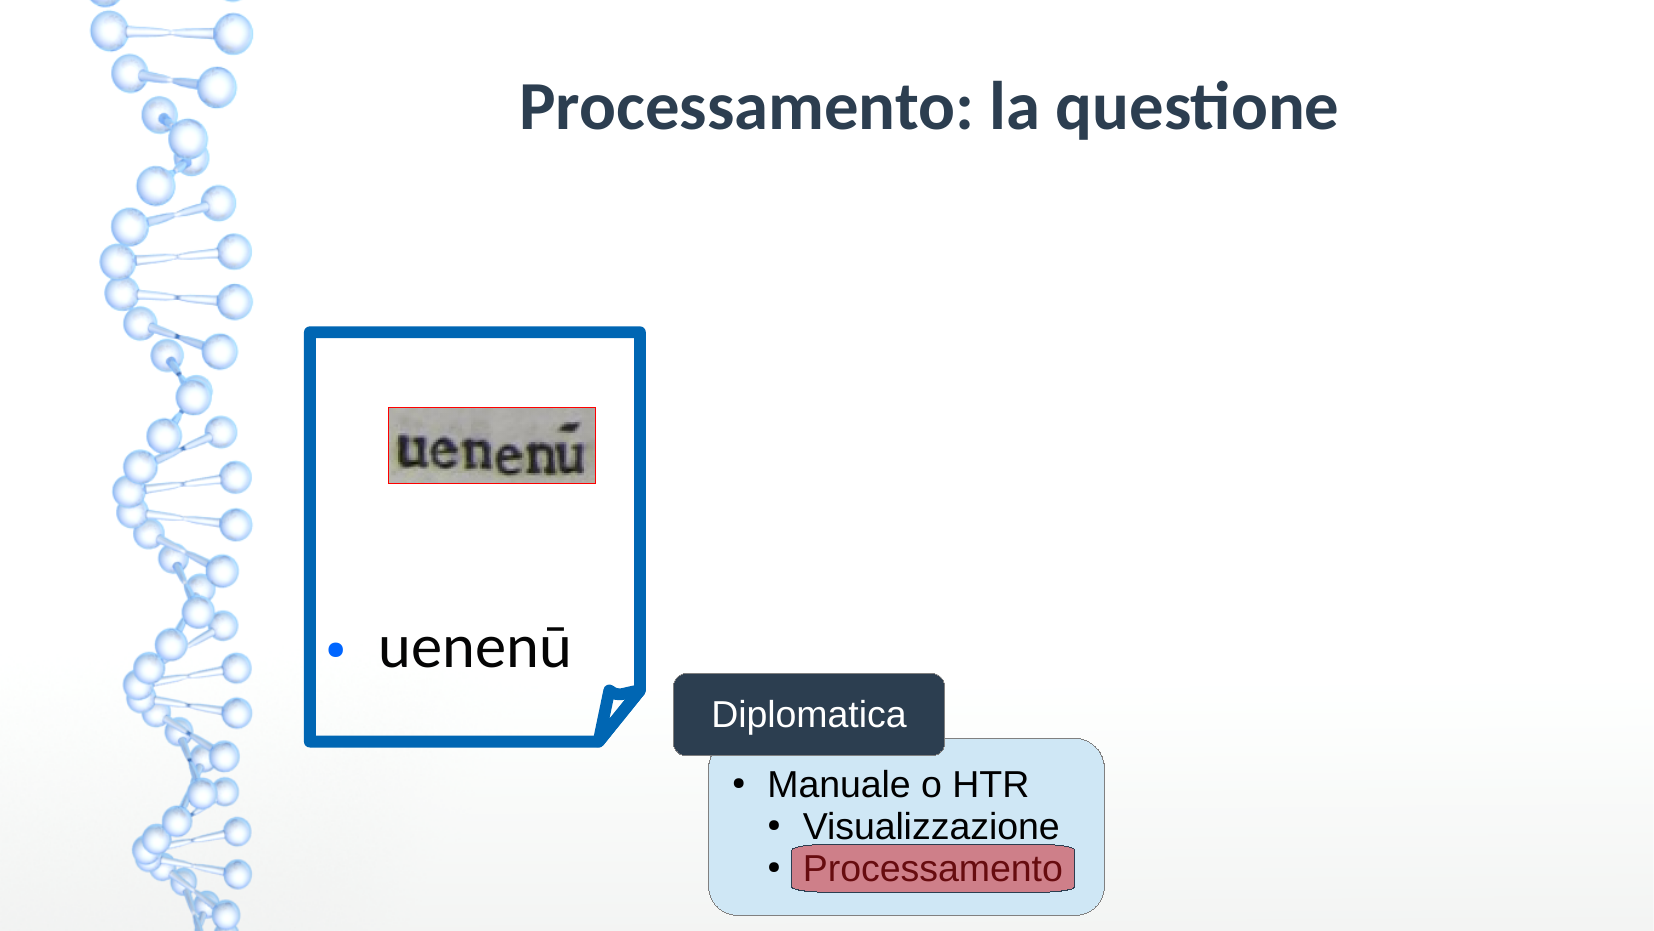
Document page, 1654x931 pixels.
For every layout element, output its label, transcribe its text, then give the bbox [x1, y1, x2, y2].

picture [0, 0, 1654, 931]
text_box [791, 844, 1075, 893]
list uenenū [316, 620, 627, 703]
text_box Diplomatica [673, 673, 945, 756]
title Processamento: la questione [265, 35, 1595, 189]
text_box Manuale o HTR Visualizzazione Processamento [708, 738, 1105, 916]
